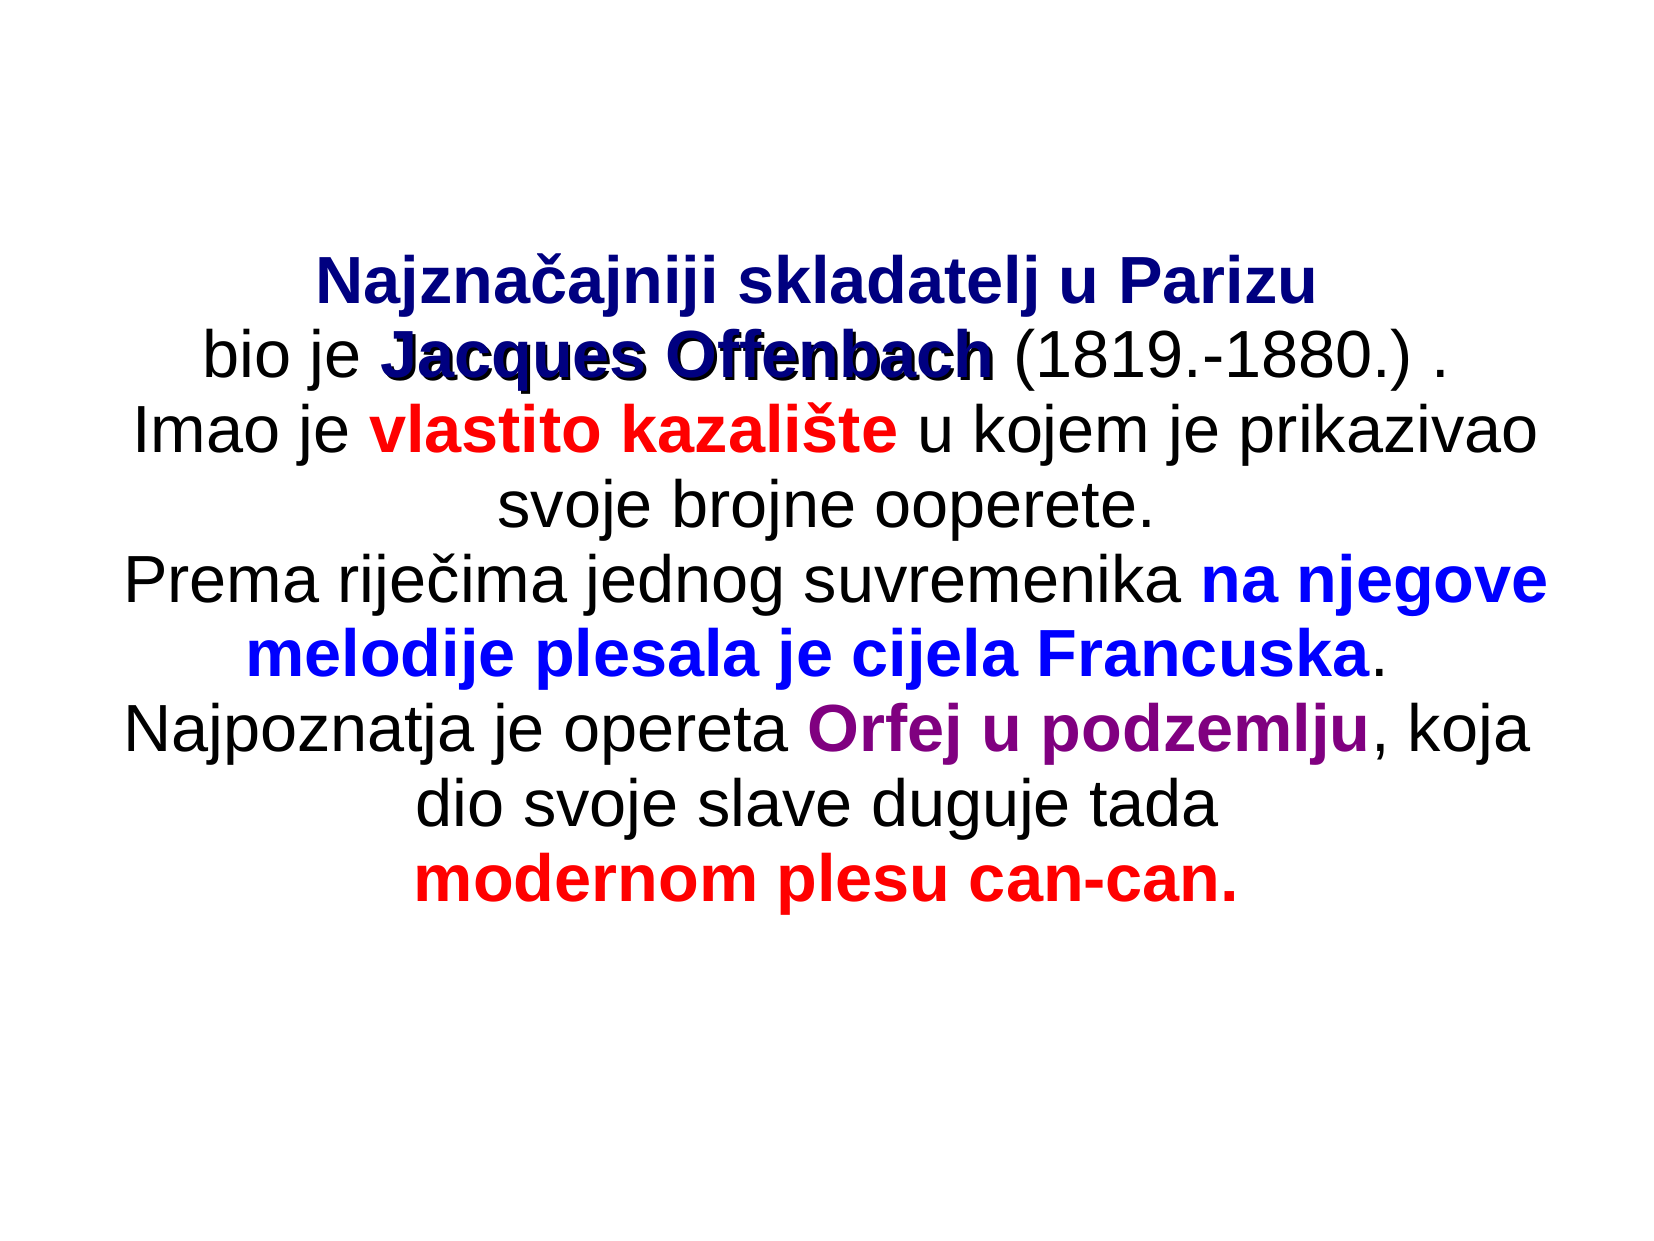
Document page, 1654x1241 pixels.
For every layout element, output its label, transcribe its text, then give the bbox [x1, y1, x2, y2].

subtitle Najznačajniji skladatelj u Parizu bio je Jacques Offenbach (1819.-1880.) . Imao je vlastito kazalište u kojem je prikazivao svoje brojne ooperete. Prema riječima jednog suvremenika na njegove melodije plesala je cijela Francuska. Najpoznatja je opereta Orfej u podzemlju, koja dio svoje slave duguje tada modernom plesu can-can. [82, 49, 1571, 1109]
